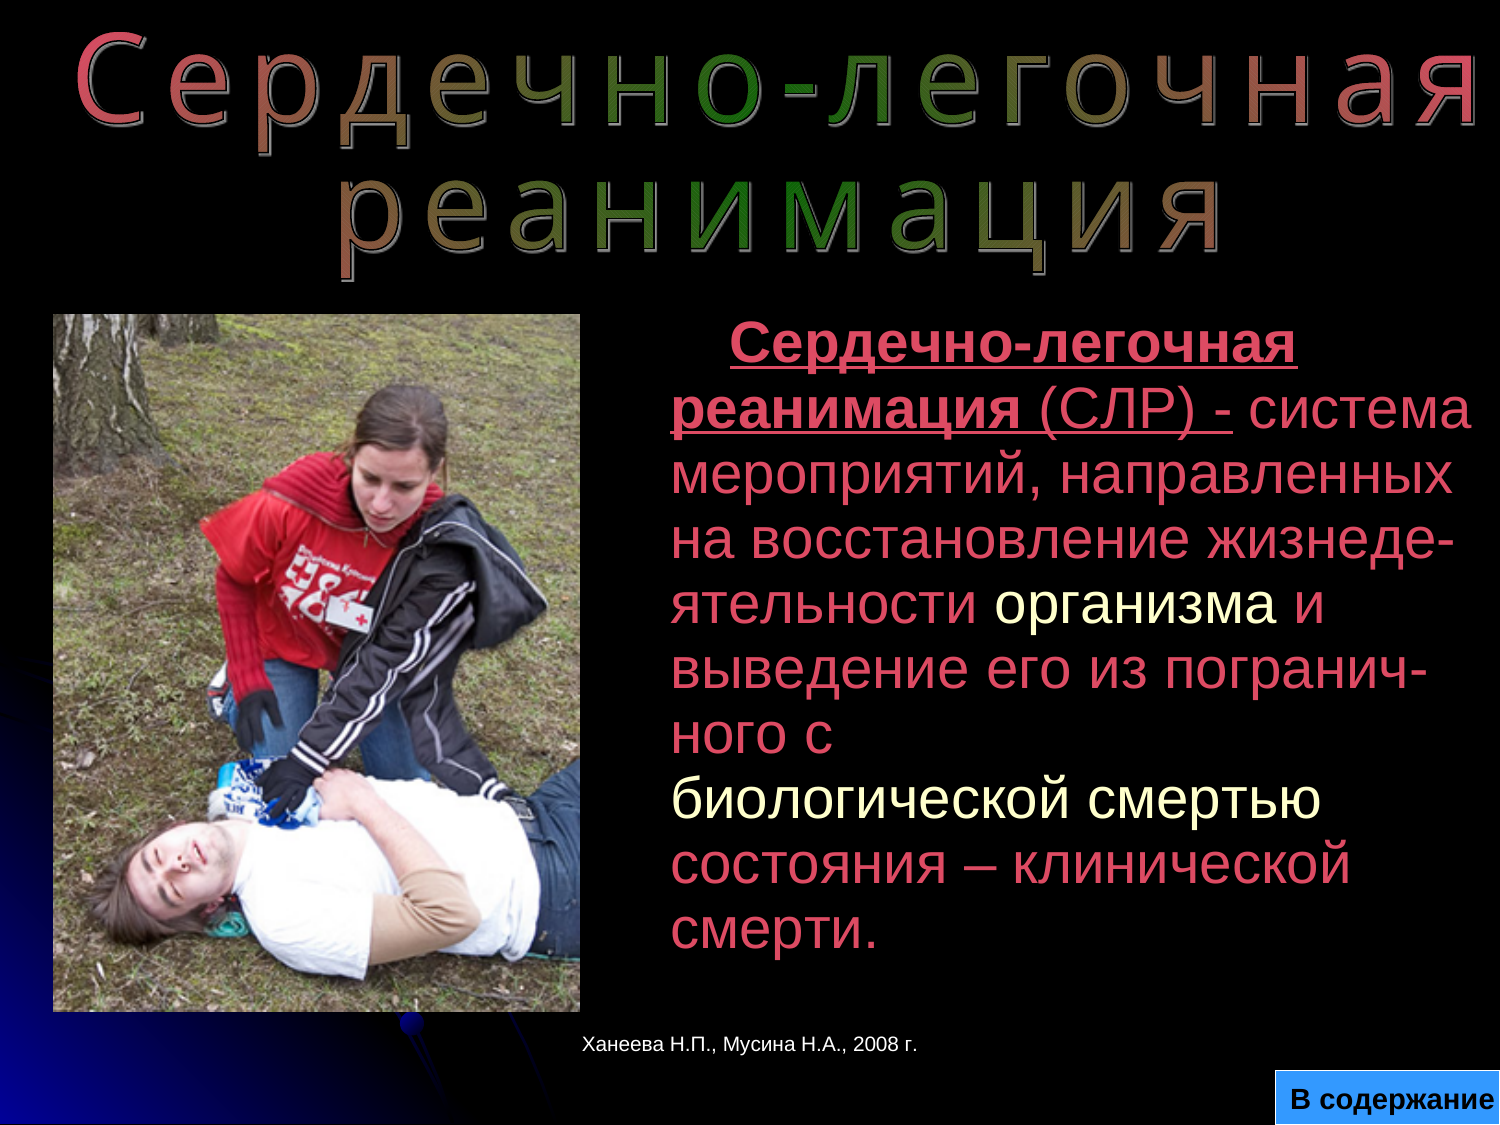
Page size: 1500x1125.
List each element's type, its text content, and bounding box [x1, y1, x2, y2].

text_box Сердечно-легочная реанимация [890, 179, 945, 250]
text_box Сердечно-легочная реанимация [509, 179, 563, 250]
list Сердечно-легочная реанимация (СЛР) - система мероприятий, направленных на восстановление жизнеде-ятельности организма и выведение его из погранич-ного с биологической смертью состояния – клинической смерти. [655, 302, 1500, 977]
text_box Сердечно-легочная реанимация [919, 53, 976, 124]
text_box Сердечно-легочная реанимация [1065, 53, 1127, 124]
text_box Сердечно-легочная реанимация [1415, 54, 1473, 123]
text_box Сердечно-легочная реанимация [827, 54, 888, 124]
text_box Сердечно-легочная реанимация [169, 53, 227, 124]
text_box Сердечно-легочная реанимация [607, 54, 665, 123]
text_box Сердечно-легочная реанимация [697, 53, 759, 124]
text_box Сердечно-легочная реанимация [257, 53, 316, 153]
text_box Сердечно-легочная реанимация [426, 179, 484, 250]
text_box Сердечно-легочная реанимация [690, 180, 749, 249]
text_box Сердечно-легочная реанимация [977, 180, 1043, 273]
text_box Сердечно-легочная реанимация [785, 180, 857, 249]
text_box Сердечно-легочная реанимация [1156, 54, 1213, 123]
text_box Сердечно-легочная реанимация [429, 53, 486, 124]
text_box Сердечно-легочная реанимация [1337, 53, 1391, 124]
text_box Сердечно-легочная реанимация [76, 31, 144, 124]
text_box Сердечно-легочная реанимация [339, 54, 407, 146]
text_box Сердечно-легочная реанимация [340, 179, 399, 279]
text_box Сердечно-легочная реанимация [515, 54, 572, 123]
text_box Сердечно-легочная реанимация [1158, 180, 1215, 249]
text_box Сердечно-легочная реанимация [596, 180, 654, 249]
text_box Сердечно-легочная реанимация [1248, 54, 1306, 123]
text_box В содержание [1275, 1070, 1500, 1125]
text_box Сердечно-легочная реанимация [1071, 180, 1130, 249]
text_box Сердечно-легочная реанимация [1006, 54, 1047, 123]
picture [53, 314, 580, 1012]
